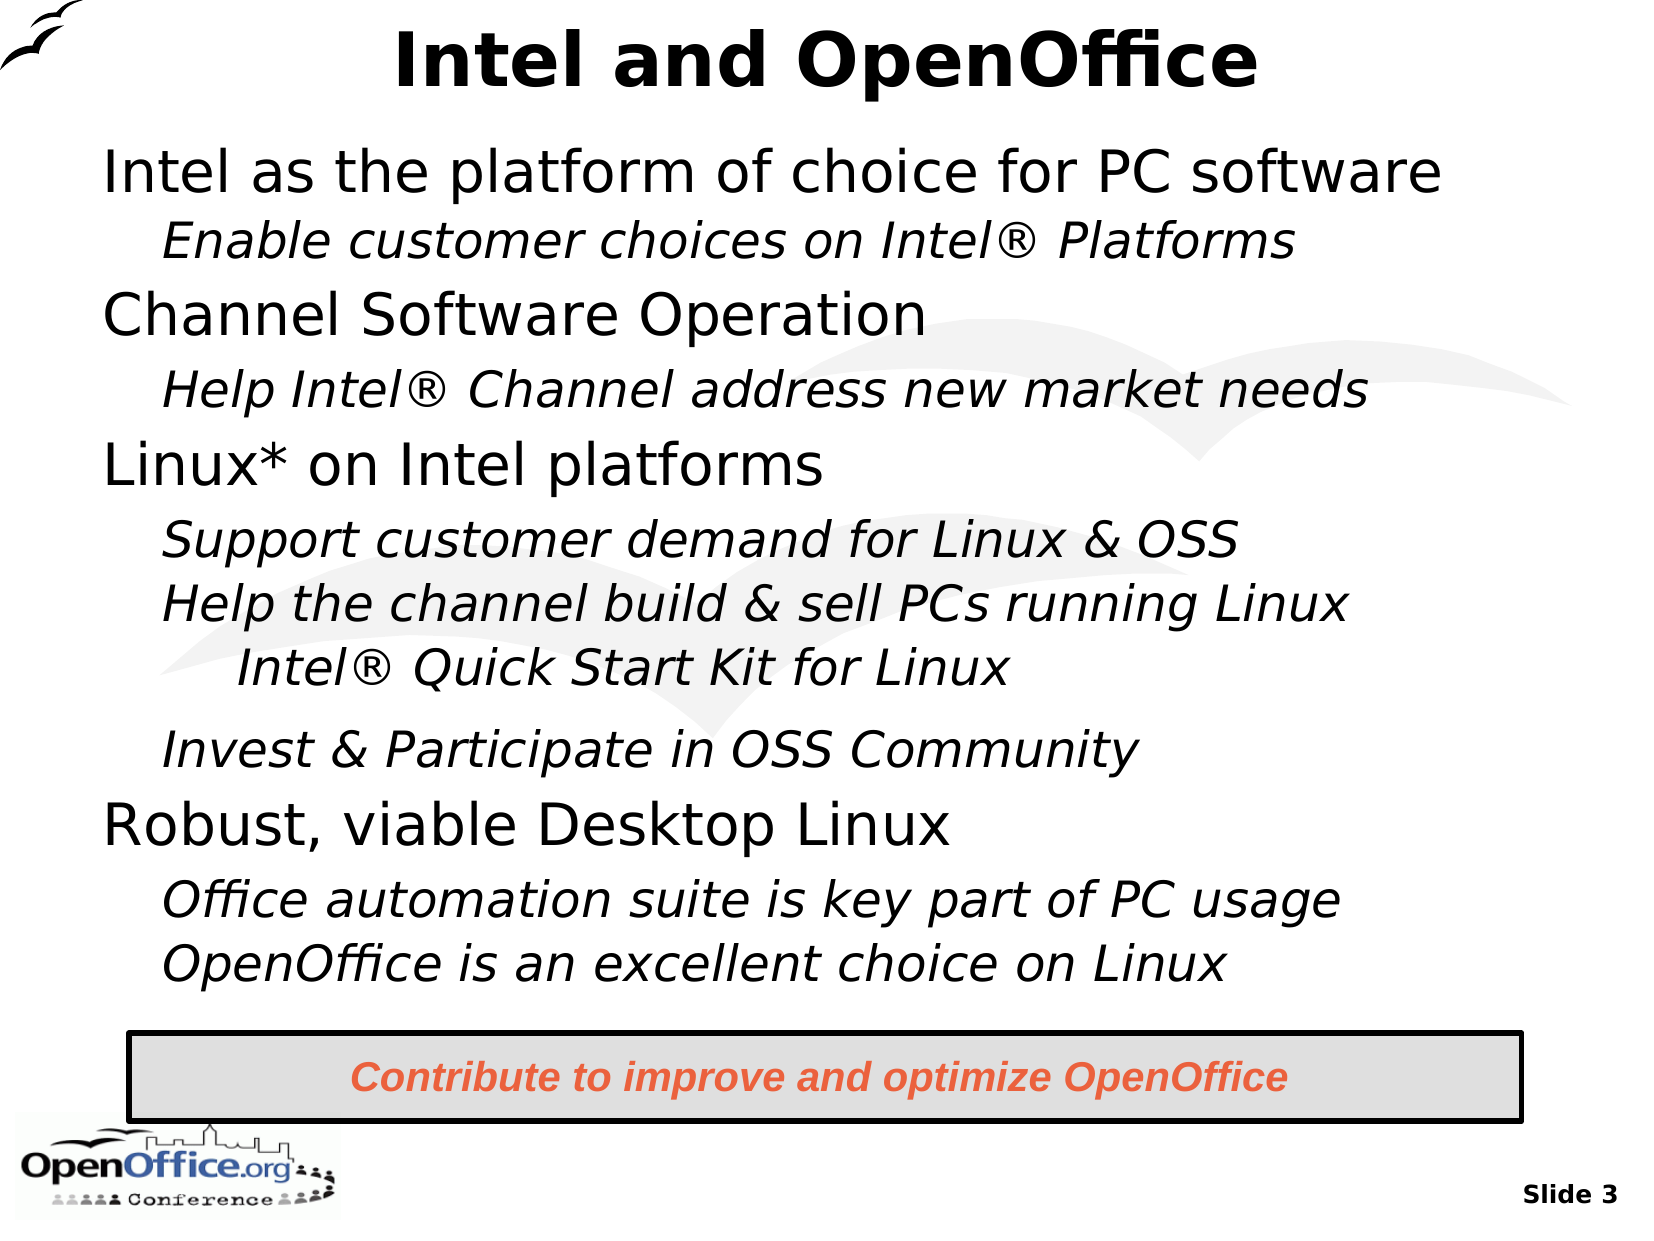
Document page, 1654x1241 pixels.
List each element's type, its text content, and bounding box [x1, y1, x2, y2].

list Intel as the platform of choice for PC software Enable customer choices on Intel® Platforms Channel Software Operation Help Intel® Channel address new market needs Linux* on Intel platforms Support customer demand for Linux & OSS Help the channel build & sell PCs running Linux Intel® Quick Start Kit for Linux Invest & Participate in OSS Community Robust, viable Desktop Linux Office automation suite is key part of PC usage OpenOffice is an excellent choice on Linux [102, 138, 1529, 1067]
picture [15, 1112, 341, 1220]
text_box Contribute to improve and optimize OpenOffice [128, 1033, 1522, 1122]
title Intel and OpenOffice [0, 0, 1654, 121]
